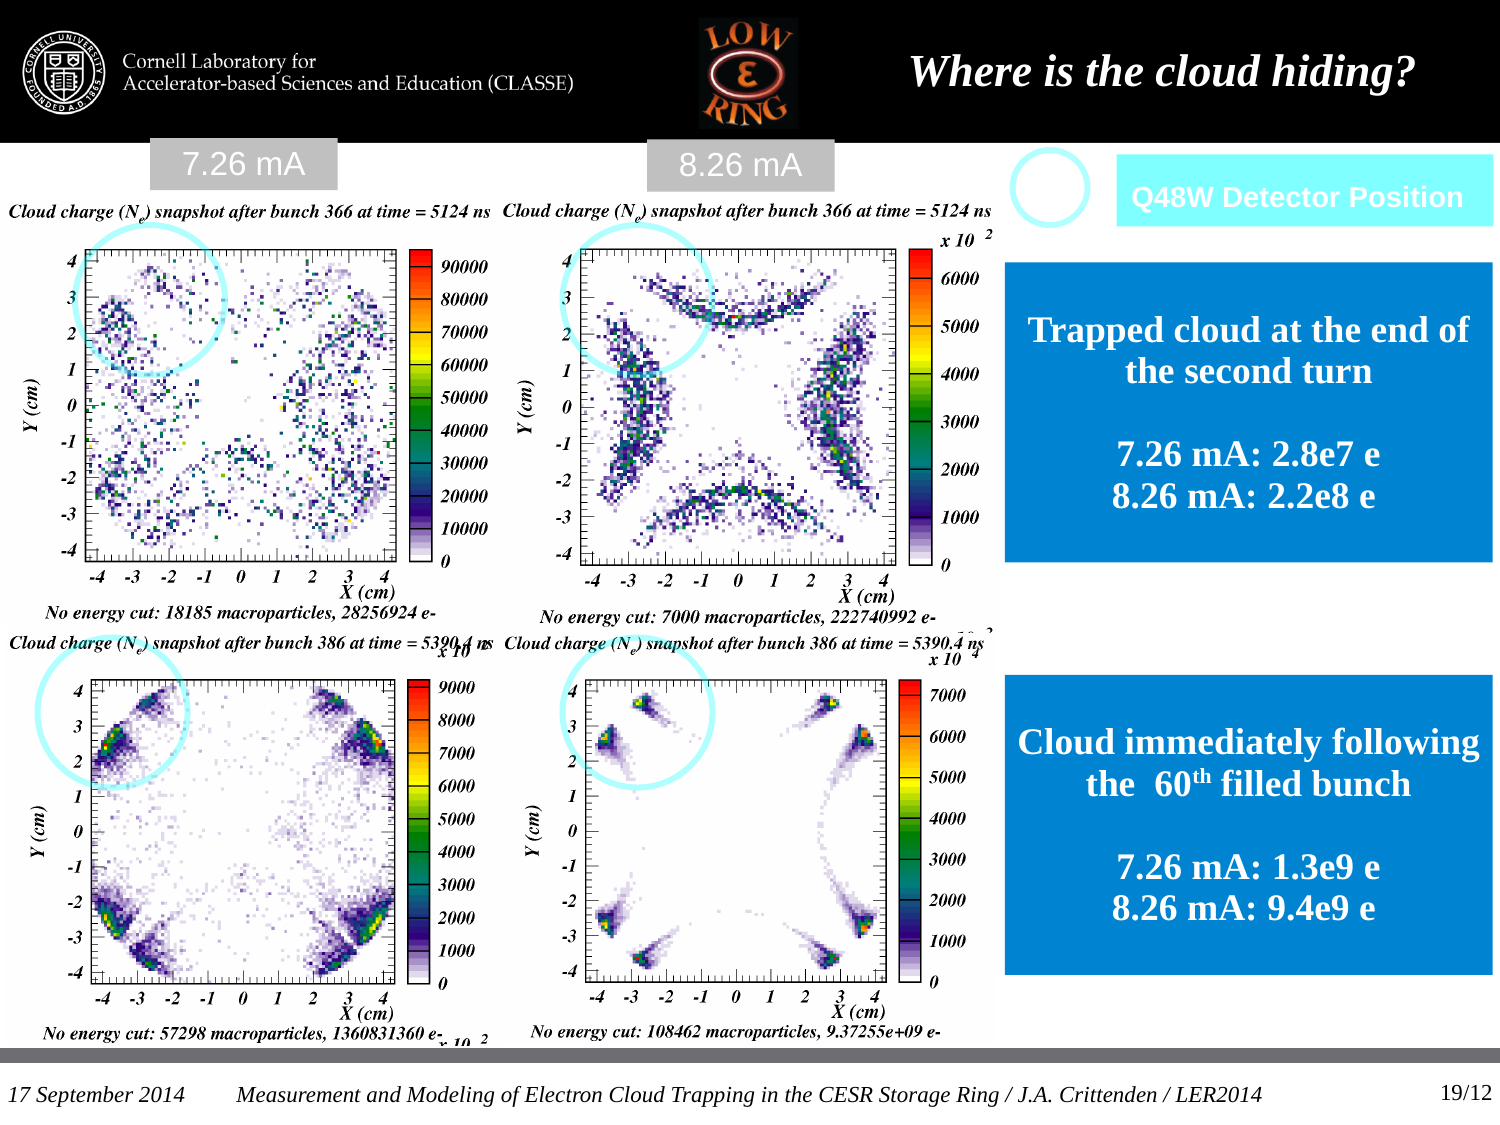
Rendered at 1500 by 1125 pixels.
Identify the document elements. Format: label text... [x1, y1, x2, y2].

title Where is the cloud hiding? [825, 7, 1500, 136]
text_box Cloud immediately following the 60th filled bunch 7.26 mA: 1.3e9 e 8.26 mA: 9.4e9 e [1004, 674, 1493, 975]
picture [2, 200, 498, 630]
picture [0, 0, 1500, 143]
text_box Q48W Detector Position [1116, 154, 1494, 227]
text_box 8.26 mA [647, 139, 835, 192]
text_box 7.26 mA [150, 138, 338, 191]
picture [4, 199, 999, 1046]
text_box Trapped cloud at the end of the second turn 7.26 mA: 2.8e7 e 8.26 mA: 2.2e8 e [1004, 262, 1493, 563]
